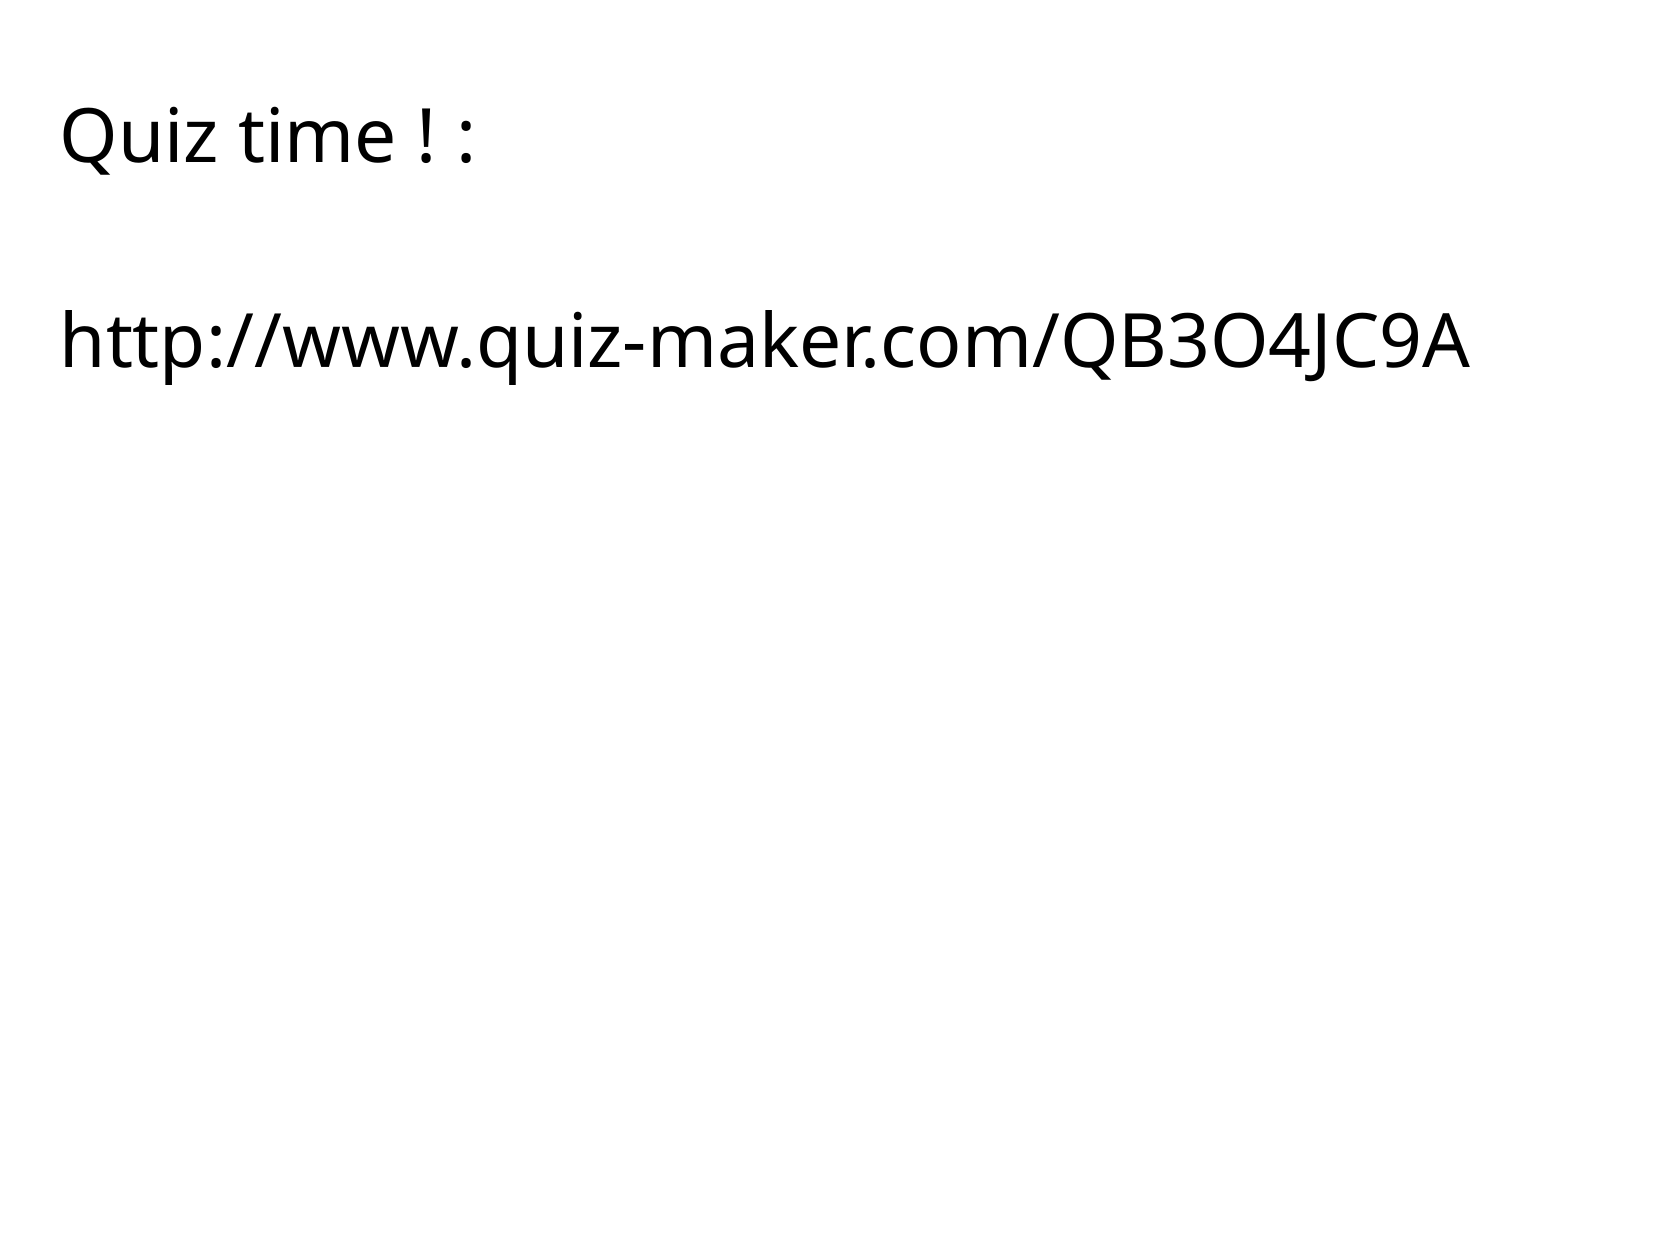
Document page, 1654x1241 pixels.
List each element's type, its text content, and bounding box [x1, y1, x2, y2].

text_box Quiz time ! : http://www.quiz-maker.com/QB3O4JC9A [45, 75, 1606, 1201]
